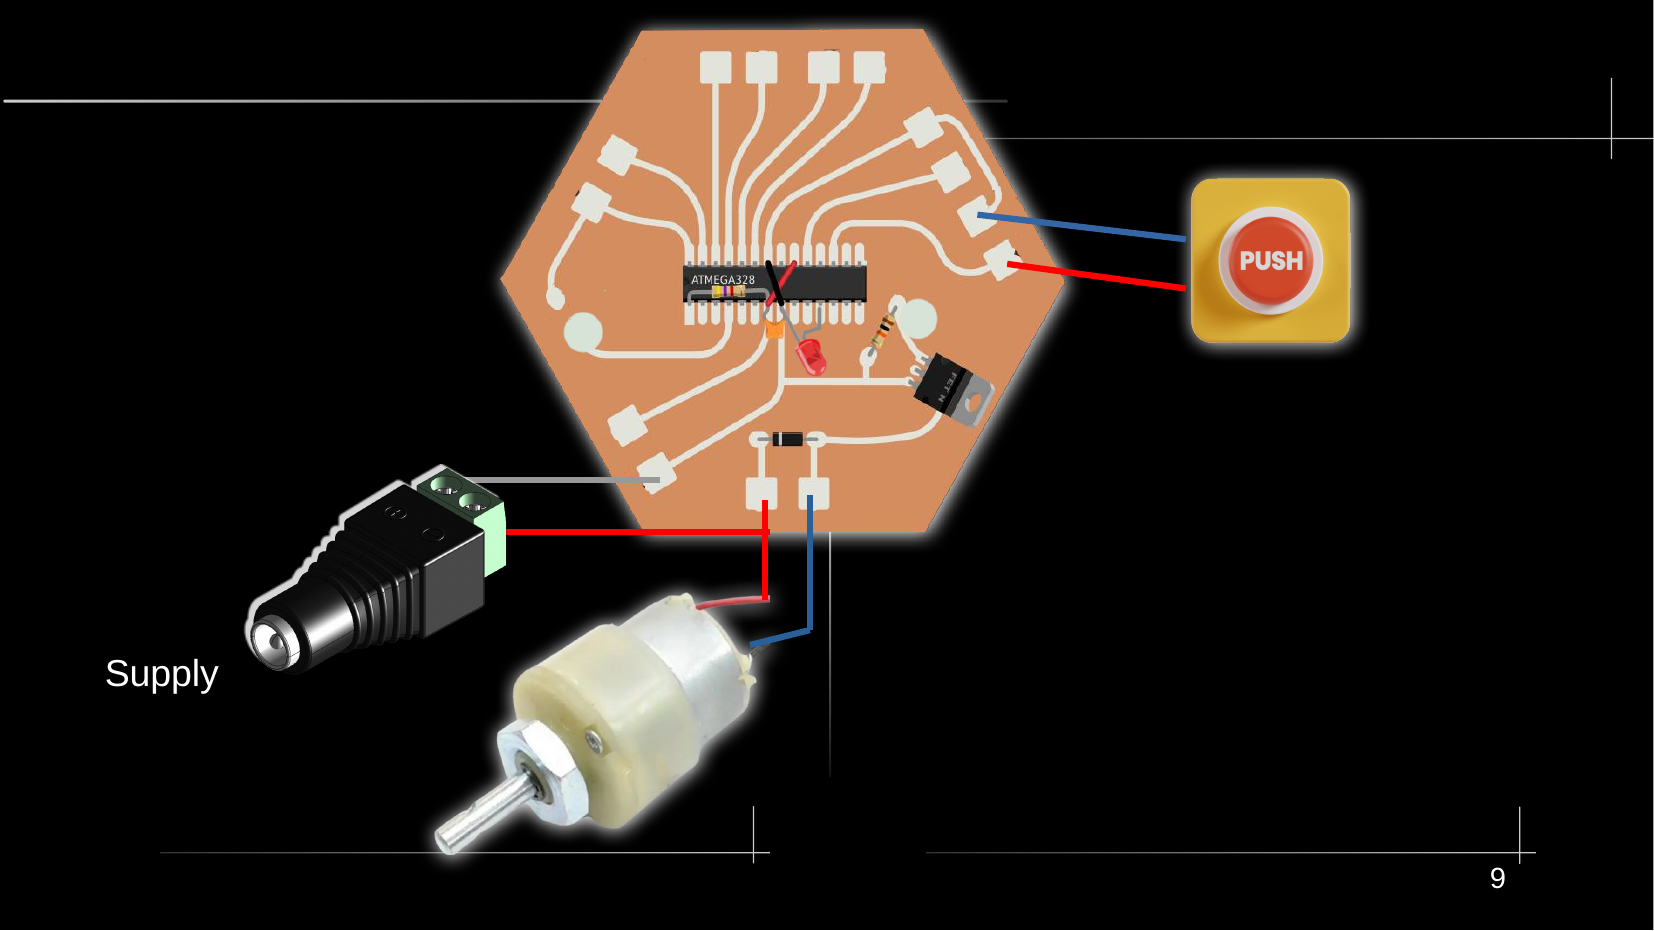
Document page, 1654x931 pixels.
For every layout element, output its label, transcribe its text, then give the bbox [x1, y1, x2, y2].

text_box Supply [90, 645, 241, 736]
picture [1169, 153, 1377, 368]
picture [240, 29, 1065, 856]
